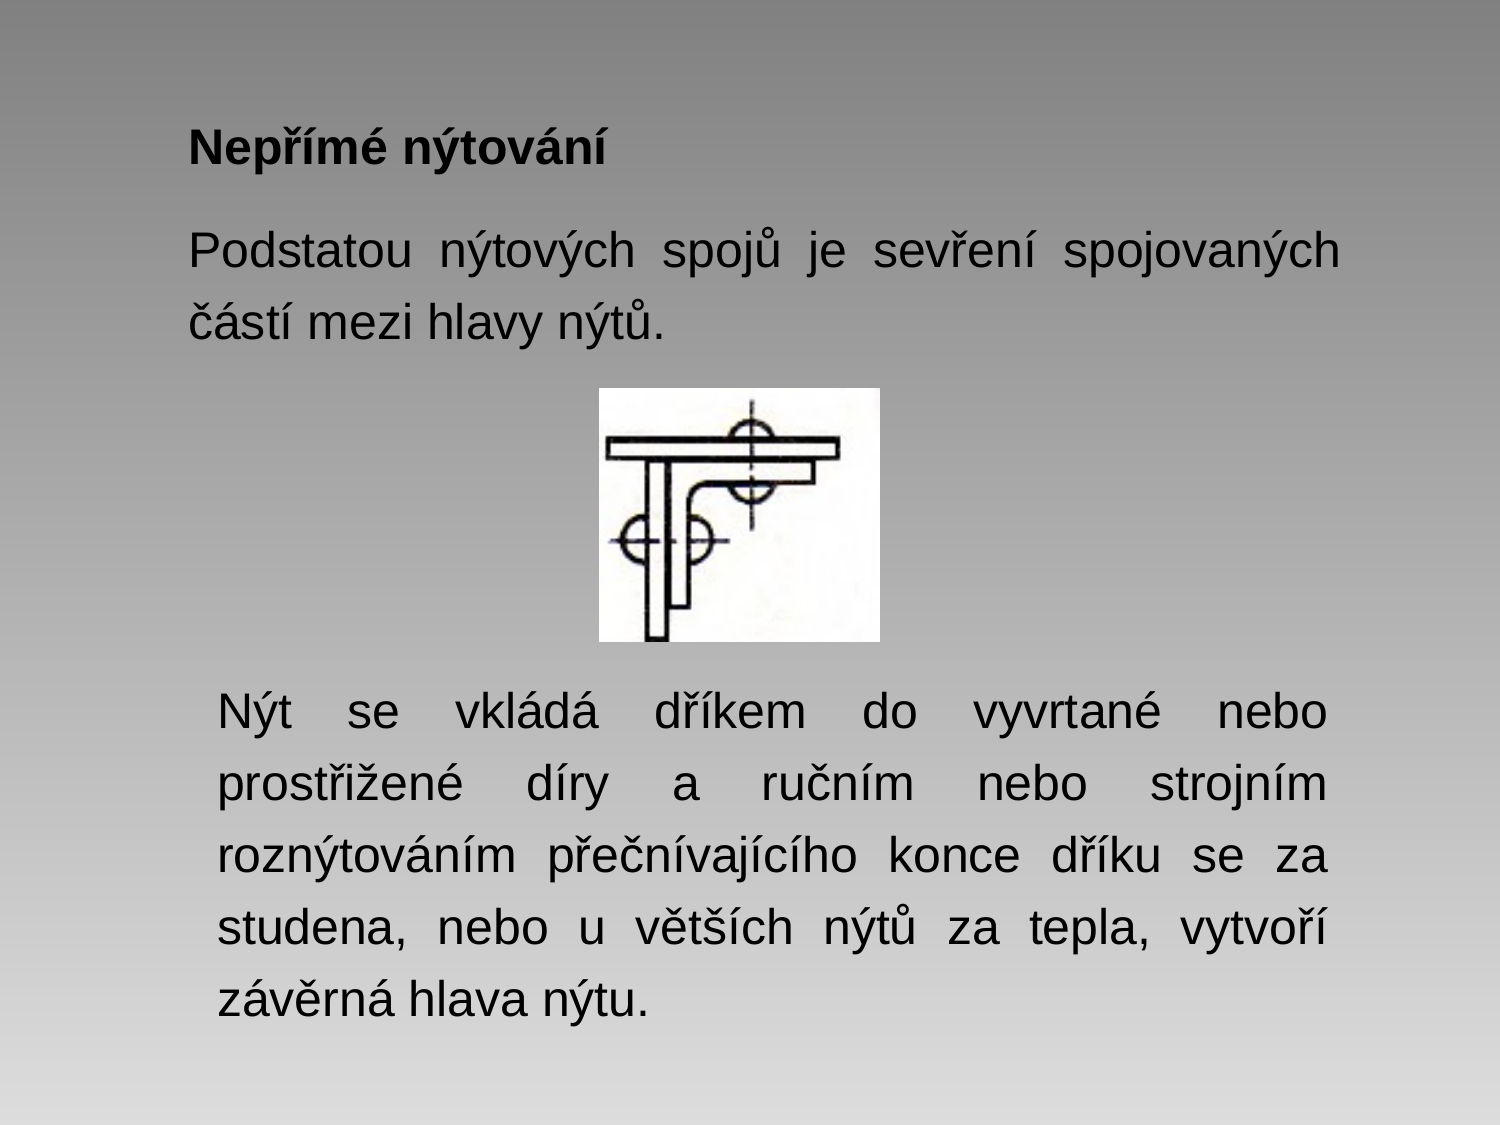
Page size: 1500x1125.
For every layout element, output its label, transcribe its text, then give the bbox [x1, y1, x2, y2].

picture [599, 388, 880, 642]
text_box Nepřímé nýtování Podstatou nýtových spojů je sevření spojovaných částí mezi hlavy nýtů. [173, 106, 1357, 358]
text_box Nýt se vkládá dříkem do vyvrtané nebo prostřižené díry a ručním nebo strojním roznýtováním přečnívajícího konce dříku se za studena, nebo u větších nýtů za tepla, vytvoří závěrná hlava nýtu. [202, 658, 1344, 1034]
